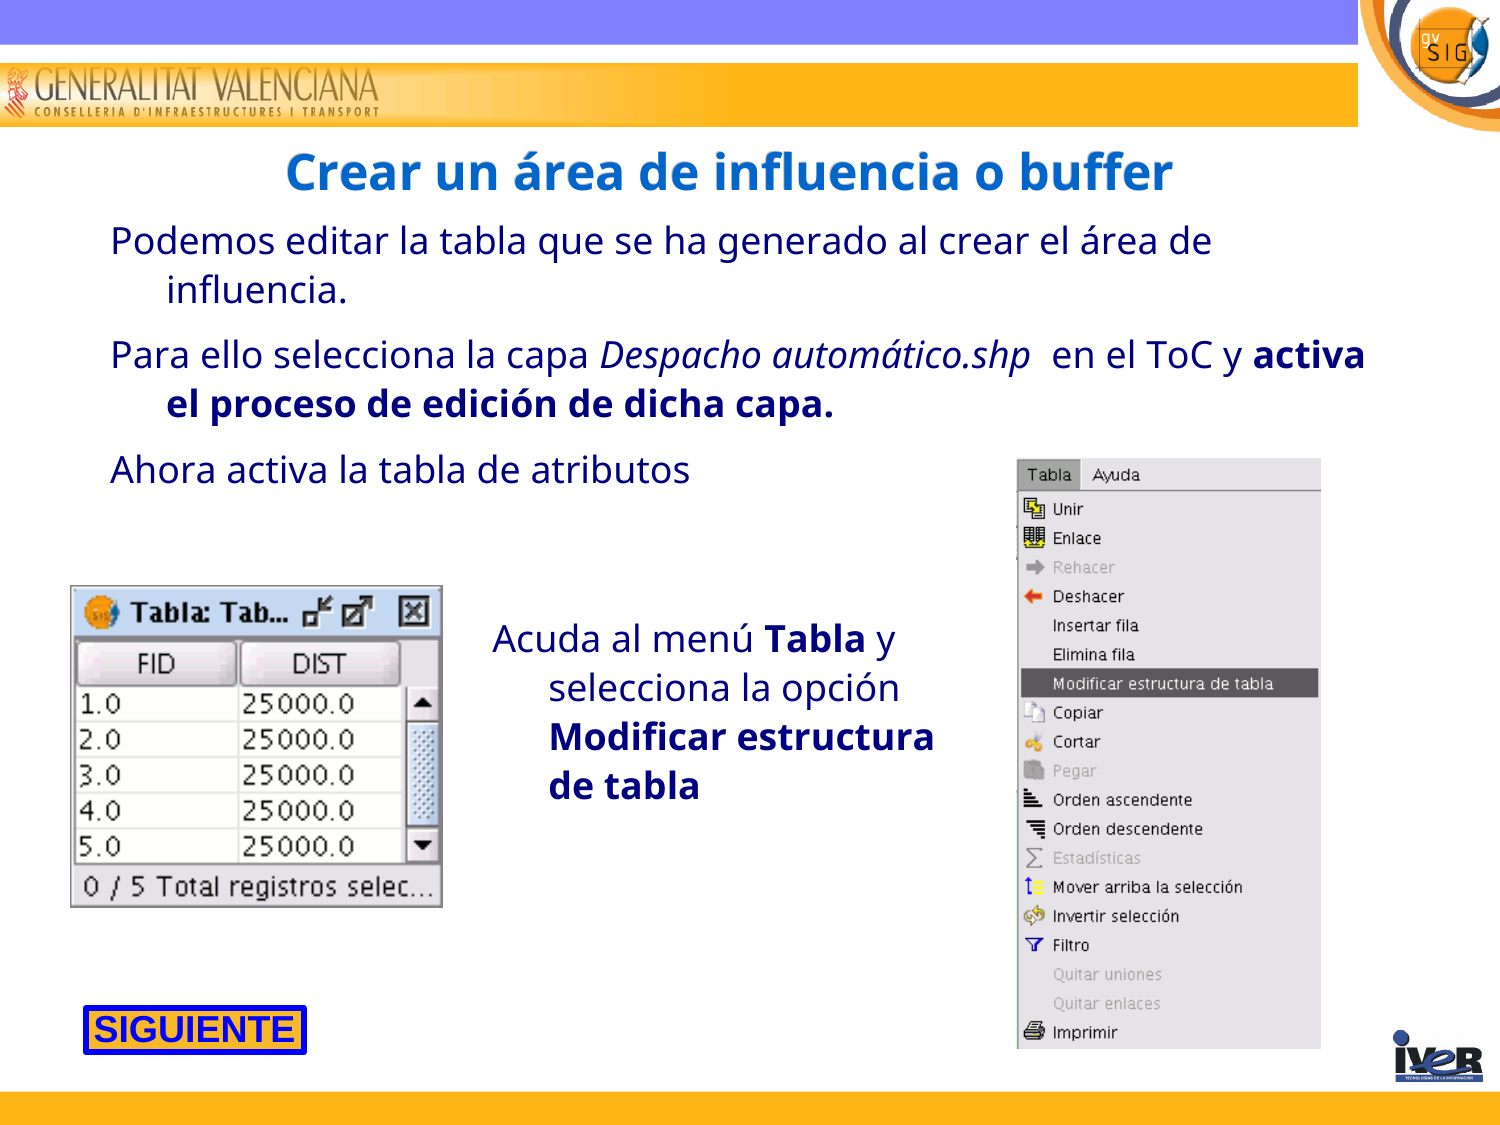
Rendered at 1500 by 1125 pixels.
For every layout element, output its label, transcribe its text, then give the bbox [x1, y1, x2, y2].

text_box Acuda al menú Tabla y selecciona la opción Modificar estructura de tabla [492, 613, 970, 826]
picture [1393, 1030, 1483, 1082]
title Crear un área de influencia o buffer [89, 73, 1371, 269]
picture [1016, 457, 1321, 1049]
list Podemos editar la tabla que se ha generado al crear el área de influencia. Para ello selecciona la capa Despacho automático.shp en el ToC y activa el proceso de edición de dicha capa. Ahora activa la tabla de atributos [110, 215, 1391, 603]
picture [1358, 0, 1500, 133]
text_box SIGUIENTE [85, 1008, 304, 1053]
picture [70, 585, 443, 909]
